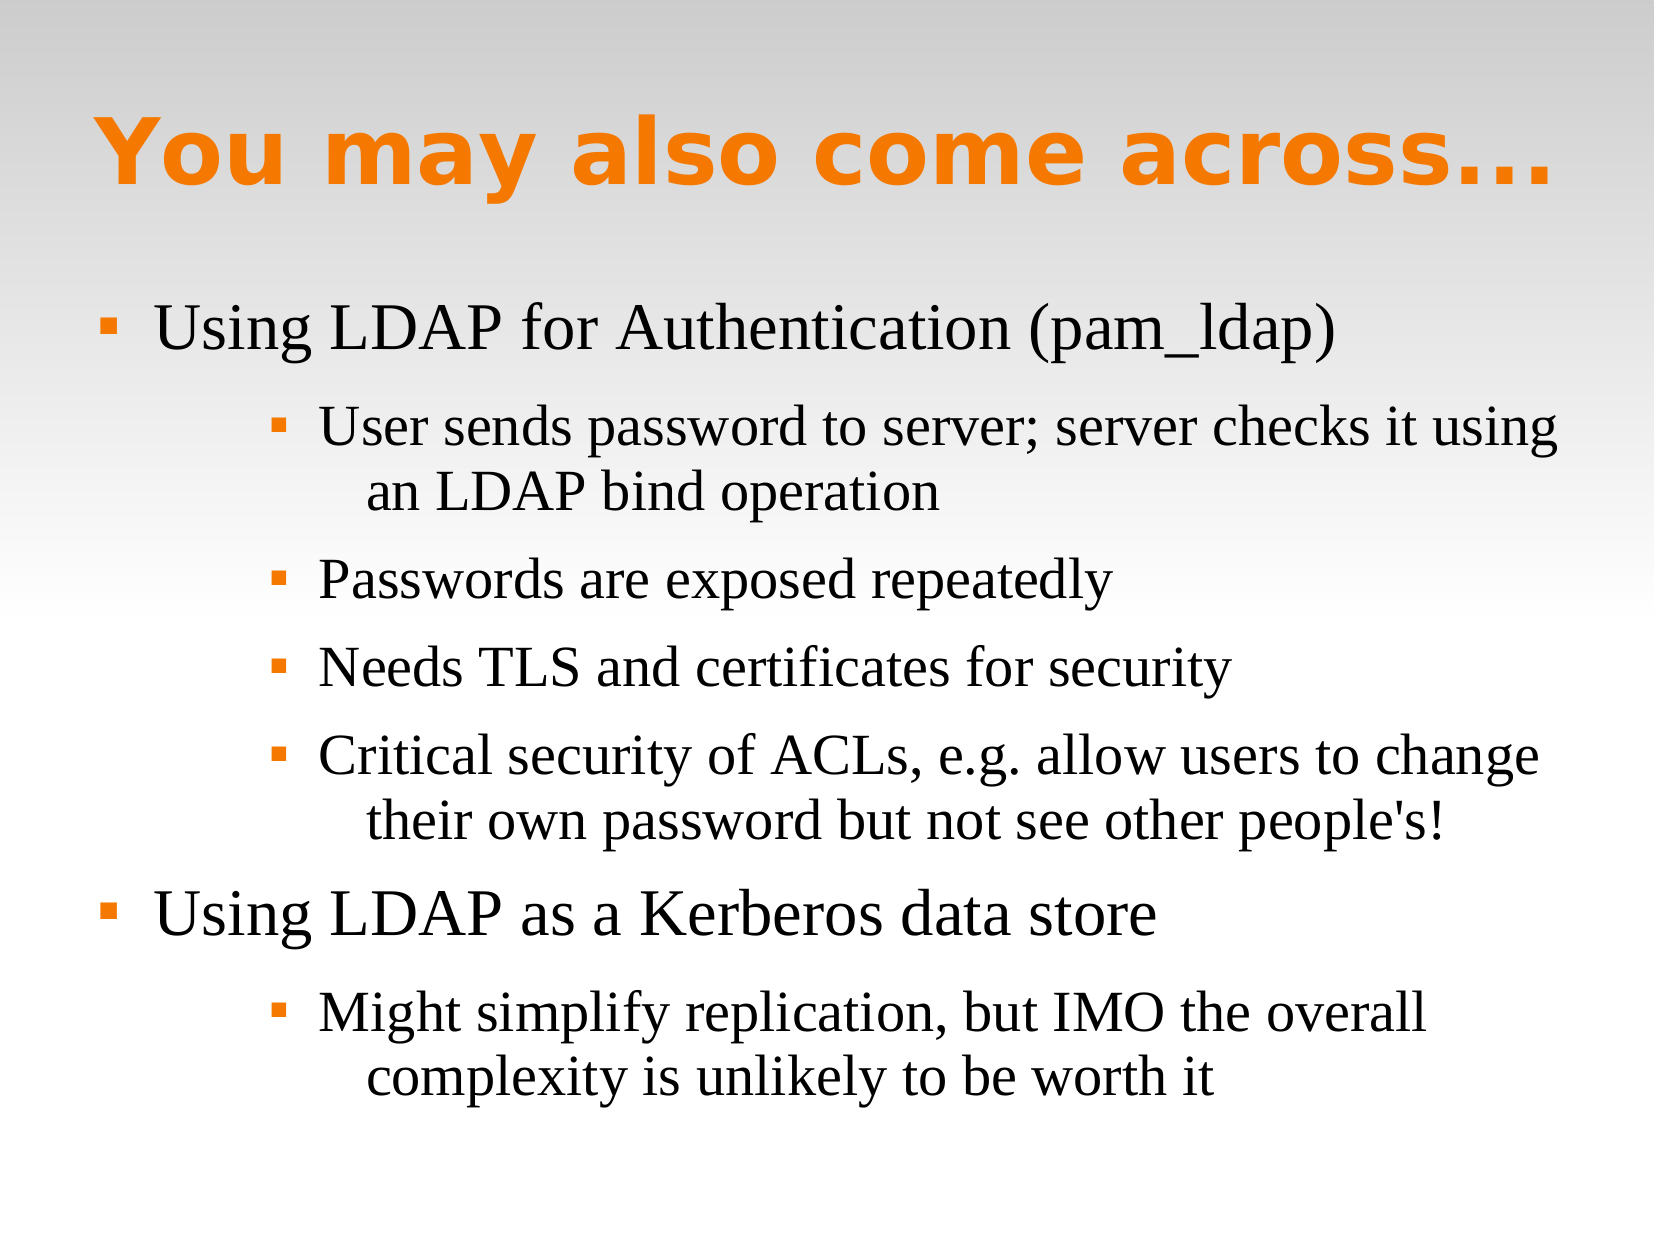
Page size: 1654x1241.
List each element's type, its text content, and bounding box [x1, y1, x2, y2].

list Using LDAP for Authentication (pam_ldap) User sends password to server; server checks it using an LDAP bind operation Passwords are exposed repeatedly Needs TLS and certificates for security Critical security of ACLs, e.g. allow users to change their own password but not see other people's! Using LDAP as a Kerberos data store Might simplify replication, but IMO the overall complexity is unlikely to be worth it [82, 290, 1571, 1170]
title You may also come across... [82, 56, 1571, 250]
